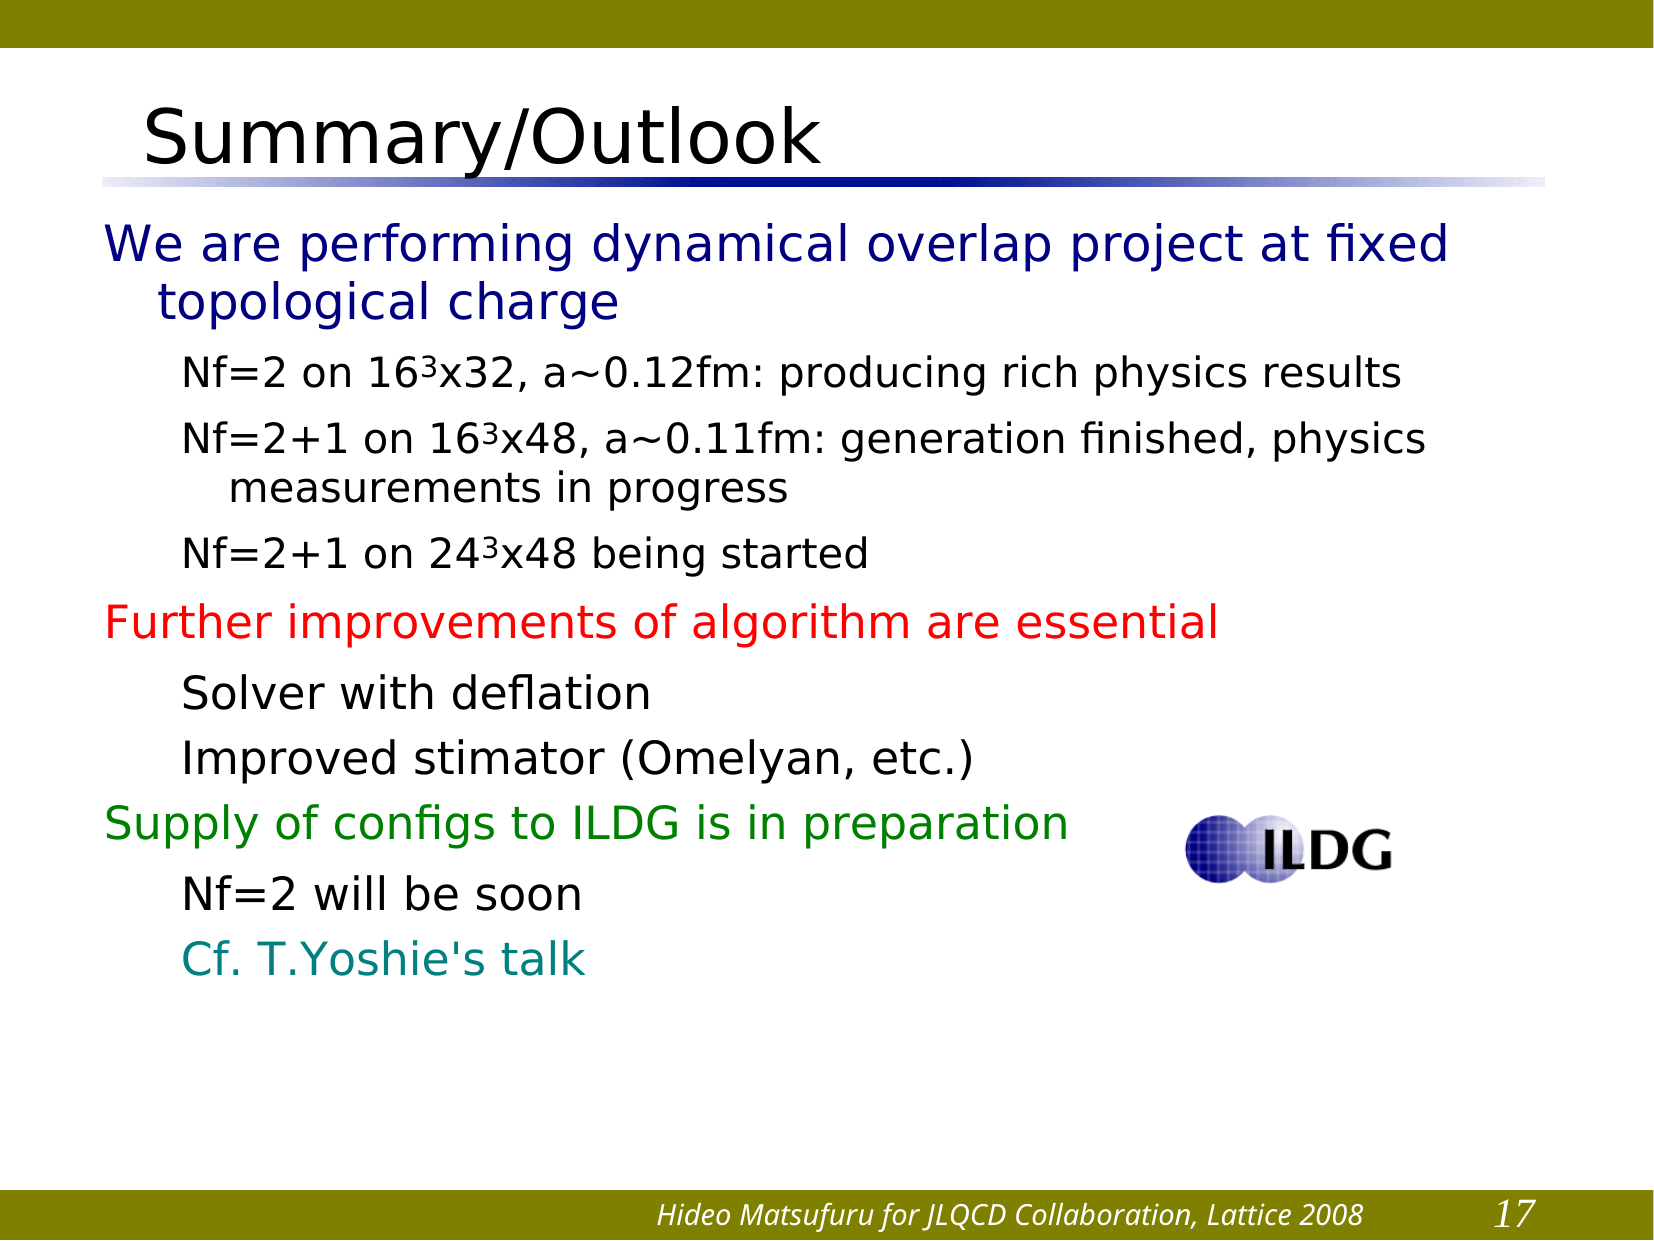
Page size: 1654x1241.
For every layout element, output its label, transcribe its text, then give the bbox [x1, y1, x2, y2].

picture [1246, 177, 1545, 187]
picture [1167, 814, 1405, 885]
picture [102, 177, 142, 187]
title Summary/Outlook [142, 88, 1246, 187]
list We are performing dynamical overlap project at fixed topological charge Nf=2 on 163x32, a~0.12fm: producing rich physics results Nf=2+1 on 163x48, a~0.11fm: generation finished, physics measurements in progress Nf=2+1 on 243x48 being started Further improvements of algorithm are essential Solver with deflation Improved stimator (Omelyan, etc.) Supply of configs to ILDG is in preparation Nf=2 will be soon Cf. T.Yoshie's talk [86, 214, 1586, 989]
